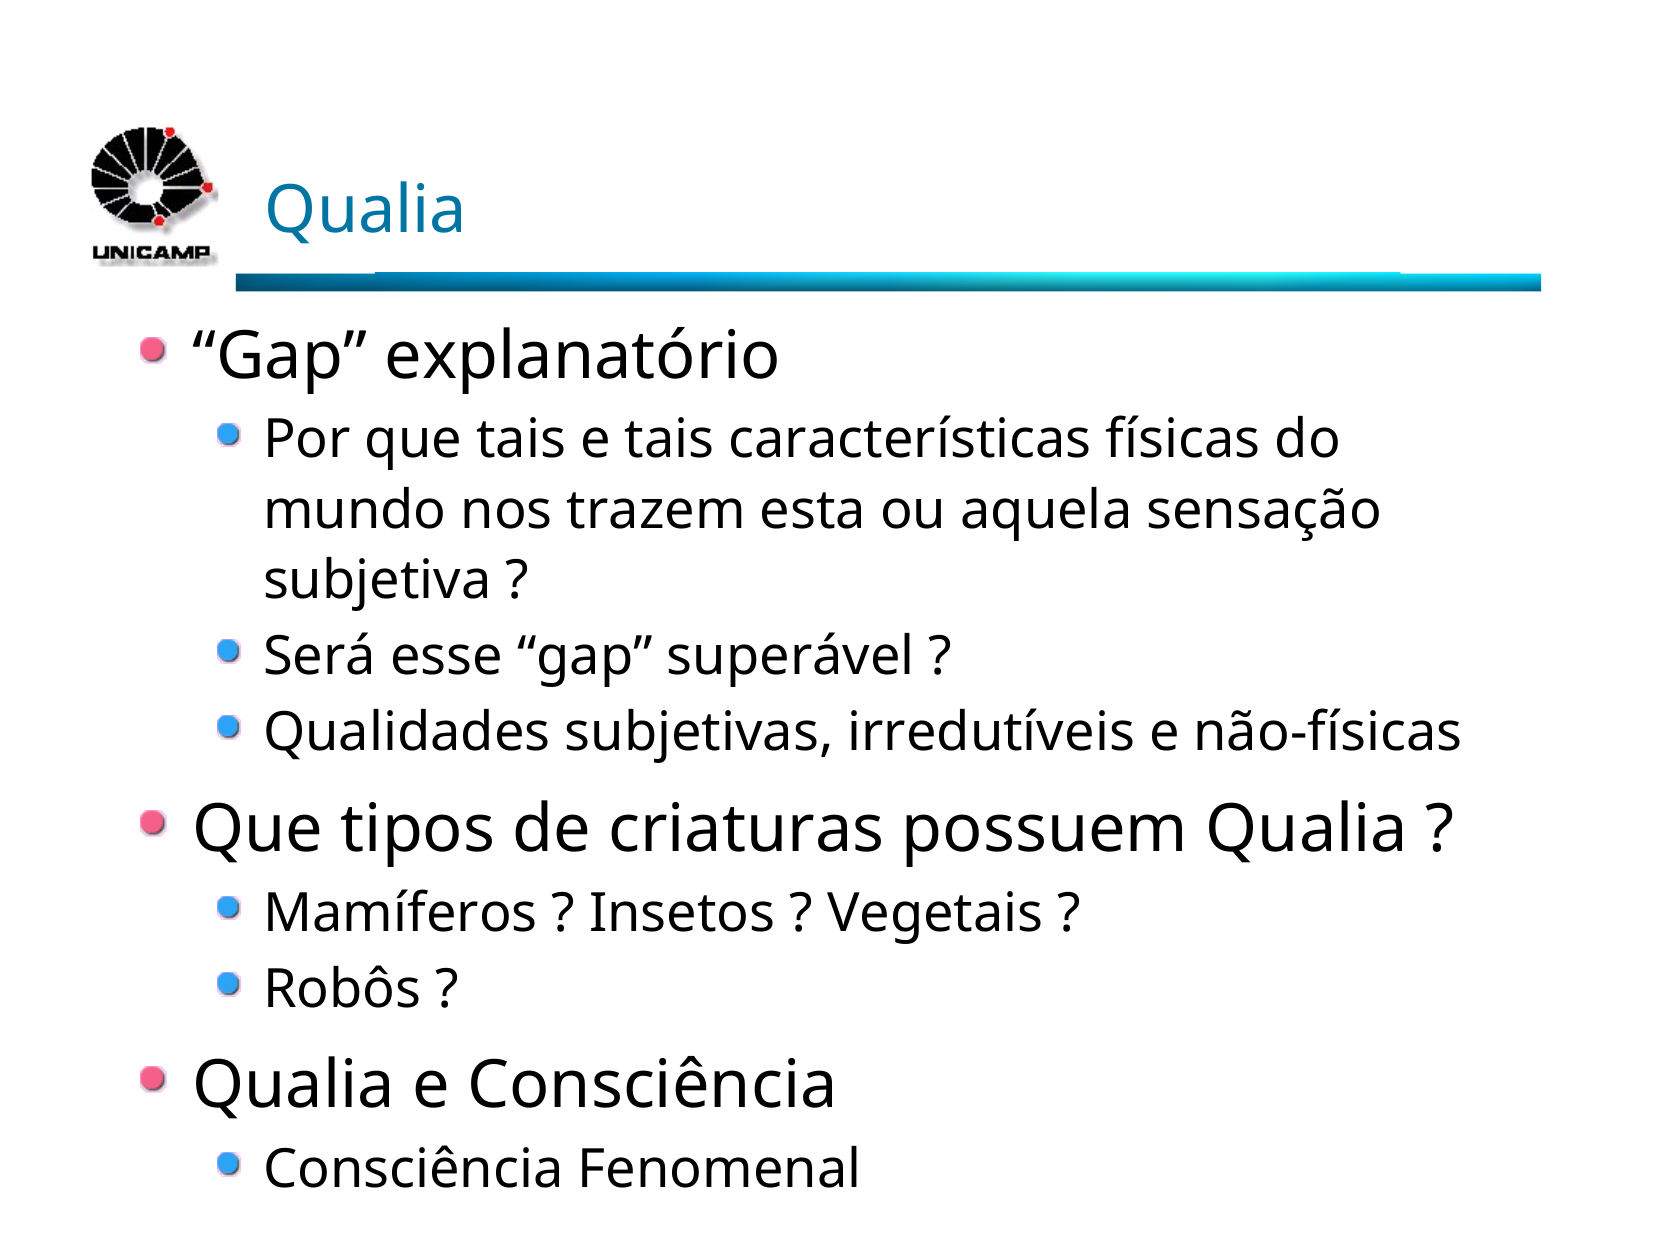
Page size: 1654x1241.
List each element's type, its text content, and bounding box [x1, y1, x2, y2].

title Qualia [264, 42, 1534, 250]
picture [125, 272, 1654, 295]
list “Gap” explanatório Por que tais e tais características físicas do mundo nos trazem esta ou aquela sensação subjetiva ? Será esse “gap” superável ? Qualidades subjetivas, irredutíveis e não-físicas Que tipos de criaturas possuem Qualia ? Mamíferos ? Insetos ? Vegetais ? Robôs ? Qualia e Consciência Consciência Fenomenal [121, 309, 1534, 1182]
